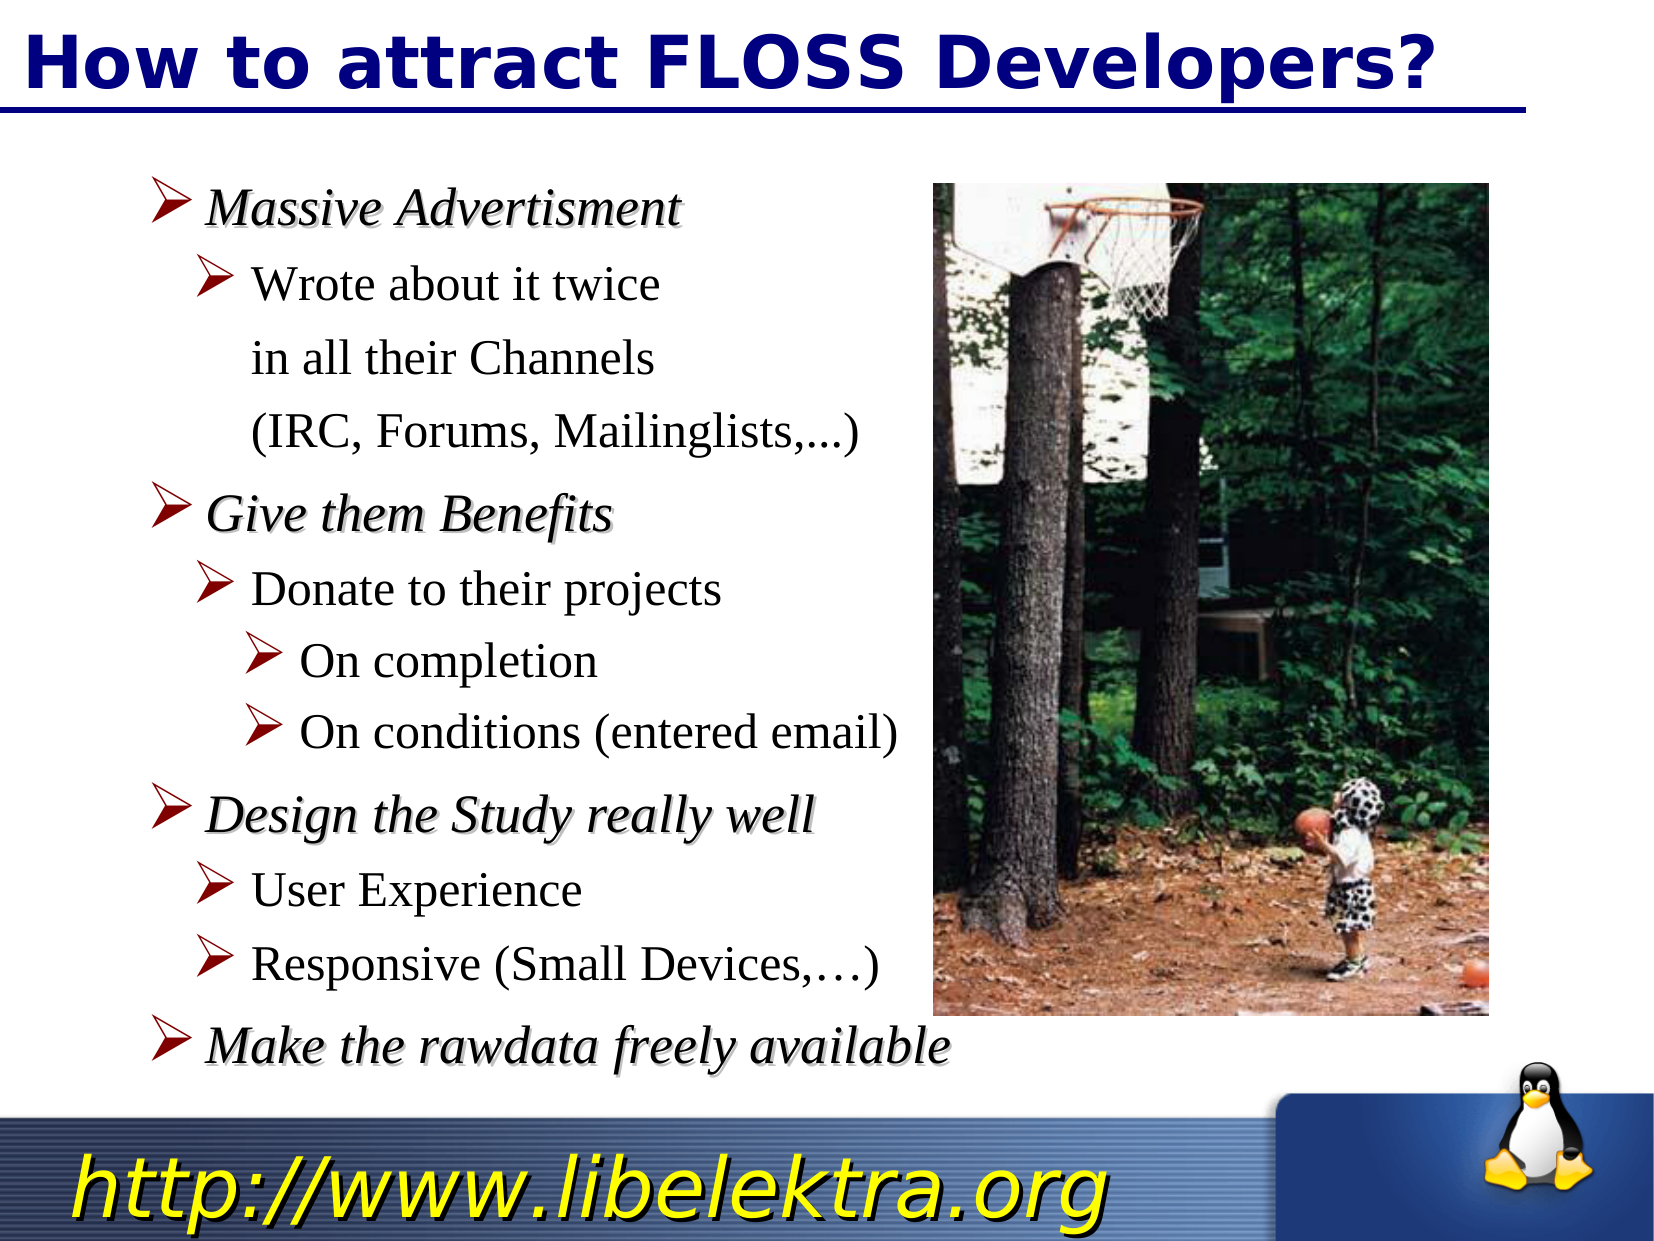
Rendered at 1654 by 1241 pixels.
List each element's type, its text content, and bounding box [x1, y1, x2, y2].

list Massive Advertisment Wrote about it twice in all their Channels (IRC, Forums, Mailinglists,...) Give them Benefits Donate to their projects On completion On conditions (entered email) Design the Study really well User Experience Responsive (Small Devices,…) Make the rawdata freely available [131, 166, 1447, 1079]
text_box How to attract FLOSS Developers? [22, 14, 1611, 111]
picture [0, 1061, 1654, 1241]
picture [1447, 183, 1489, 1016]
